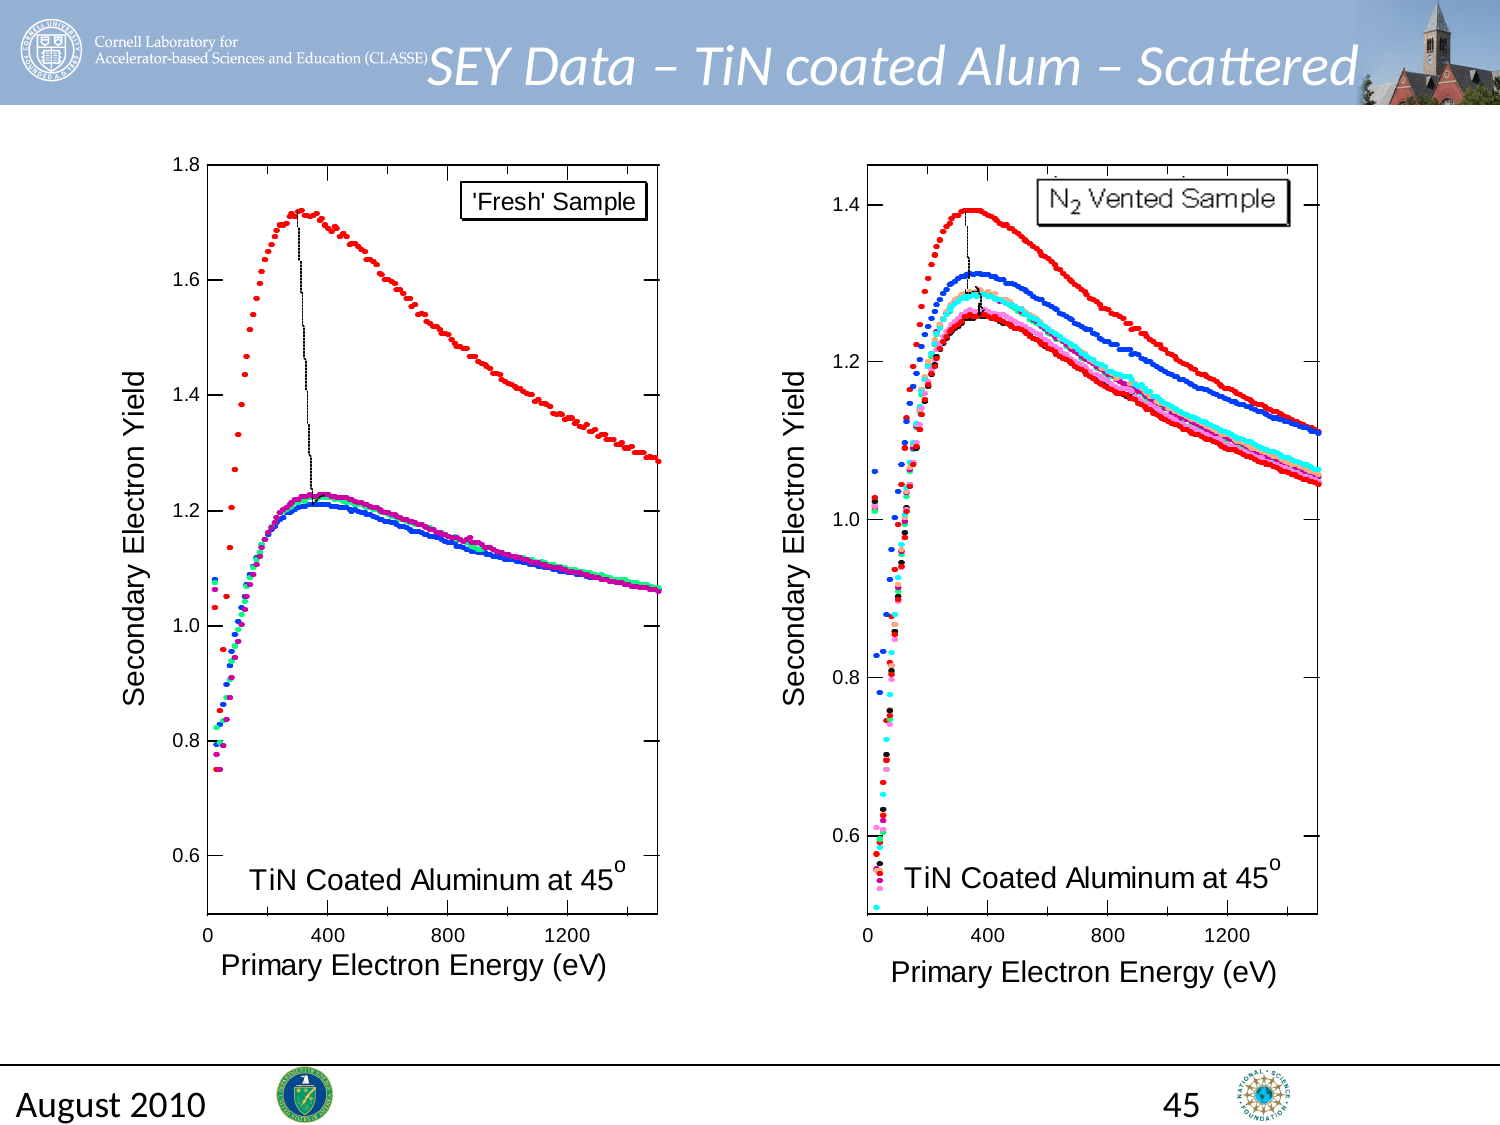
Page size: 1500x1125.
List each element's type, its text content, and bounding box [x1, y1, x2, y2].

picture [103, 140, 708, 996]
picture [763, 140, 1368, 996]
text_box SEY Data – TiN coated Alum – Scattered [386, 12, 1401, 100]
picture [0, 0, 1500, 105]
slide_number <number> [1147, 1065, 1498, 1125]
slide_number August 2010 [0, 1065, 351, 1125]
